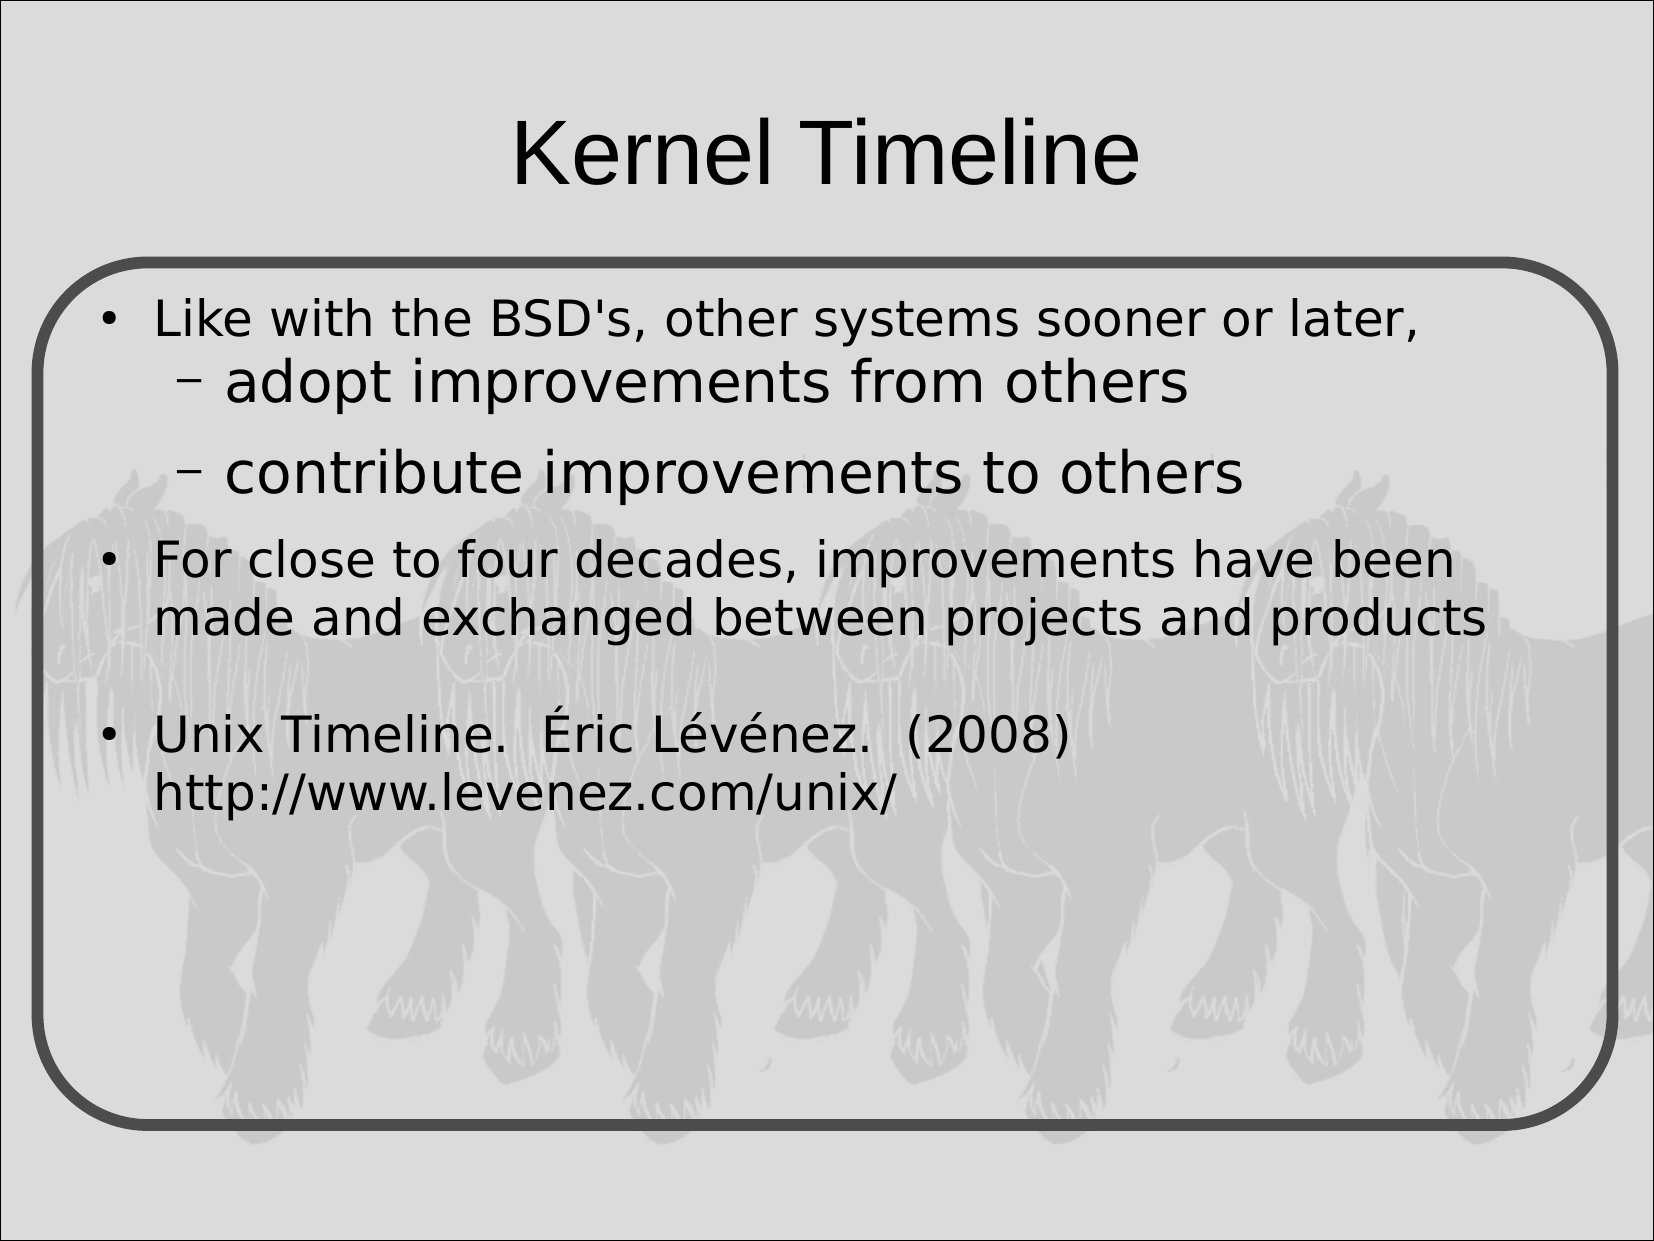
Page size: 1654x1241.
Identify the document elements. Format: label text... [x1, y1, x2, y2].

title Kernel Timeline [82, 49, 1571, 257]
list Like with the BSD's, other systems sooner or later, adopt improvements from others contribute improvements to others For close to four decades, improvements have been made and exchanged between projects and products Unix Timeline. Éric Lévénez. (2008) http://www.levenez.com/unix/ [82, 290, 1571, 1094]
